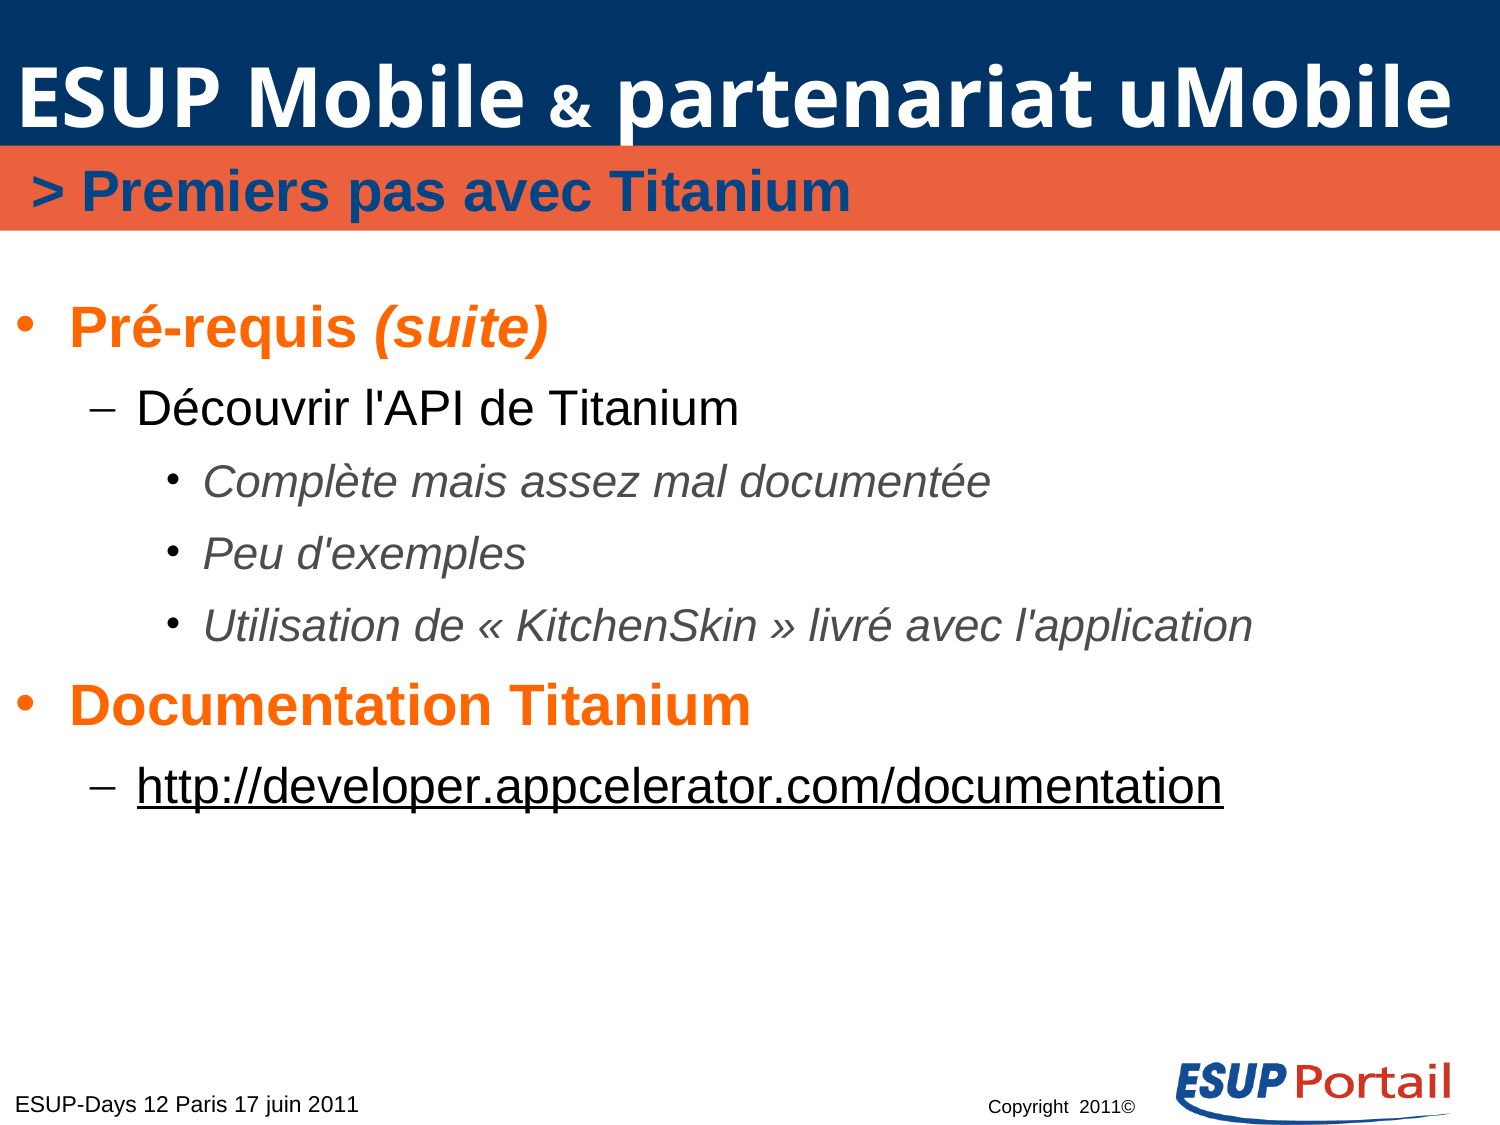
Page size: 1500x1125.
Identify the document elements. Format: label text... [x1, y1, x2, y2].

picture [1175, 1074, 1451, 1125]
text_box > Premiers pas avec Titanium [0, 145, 1500, 231]
text_box ESUP Mobile & partenariat uMobile [0, 0, 1500, 145]
text_box Pré-requis (suite) Découvrir l'API de Titanium Complète mais assez mal documentée Peu d'exemples Utilisation de « KitchenSkin » livré avec l'application Documentation Titanium http://developer.appcelerator.com/documentation [0, 231, 1500, 1074]
text_box ESUP-Days 12 Paris 17 juin 2011 [0, 1074, 632, 1125]
